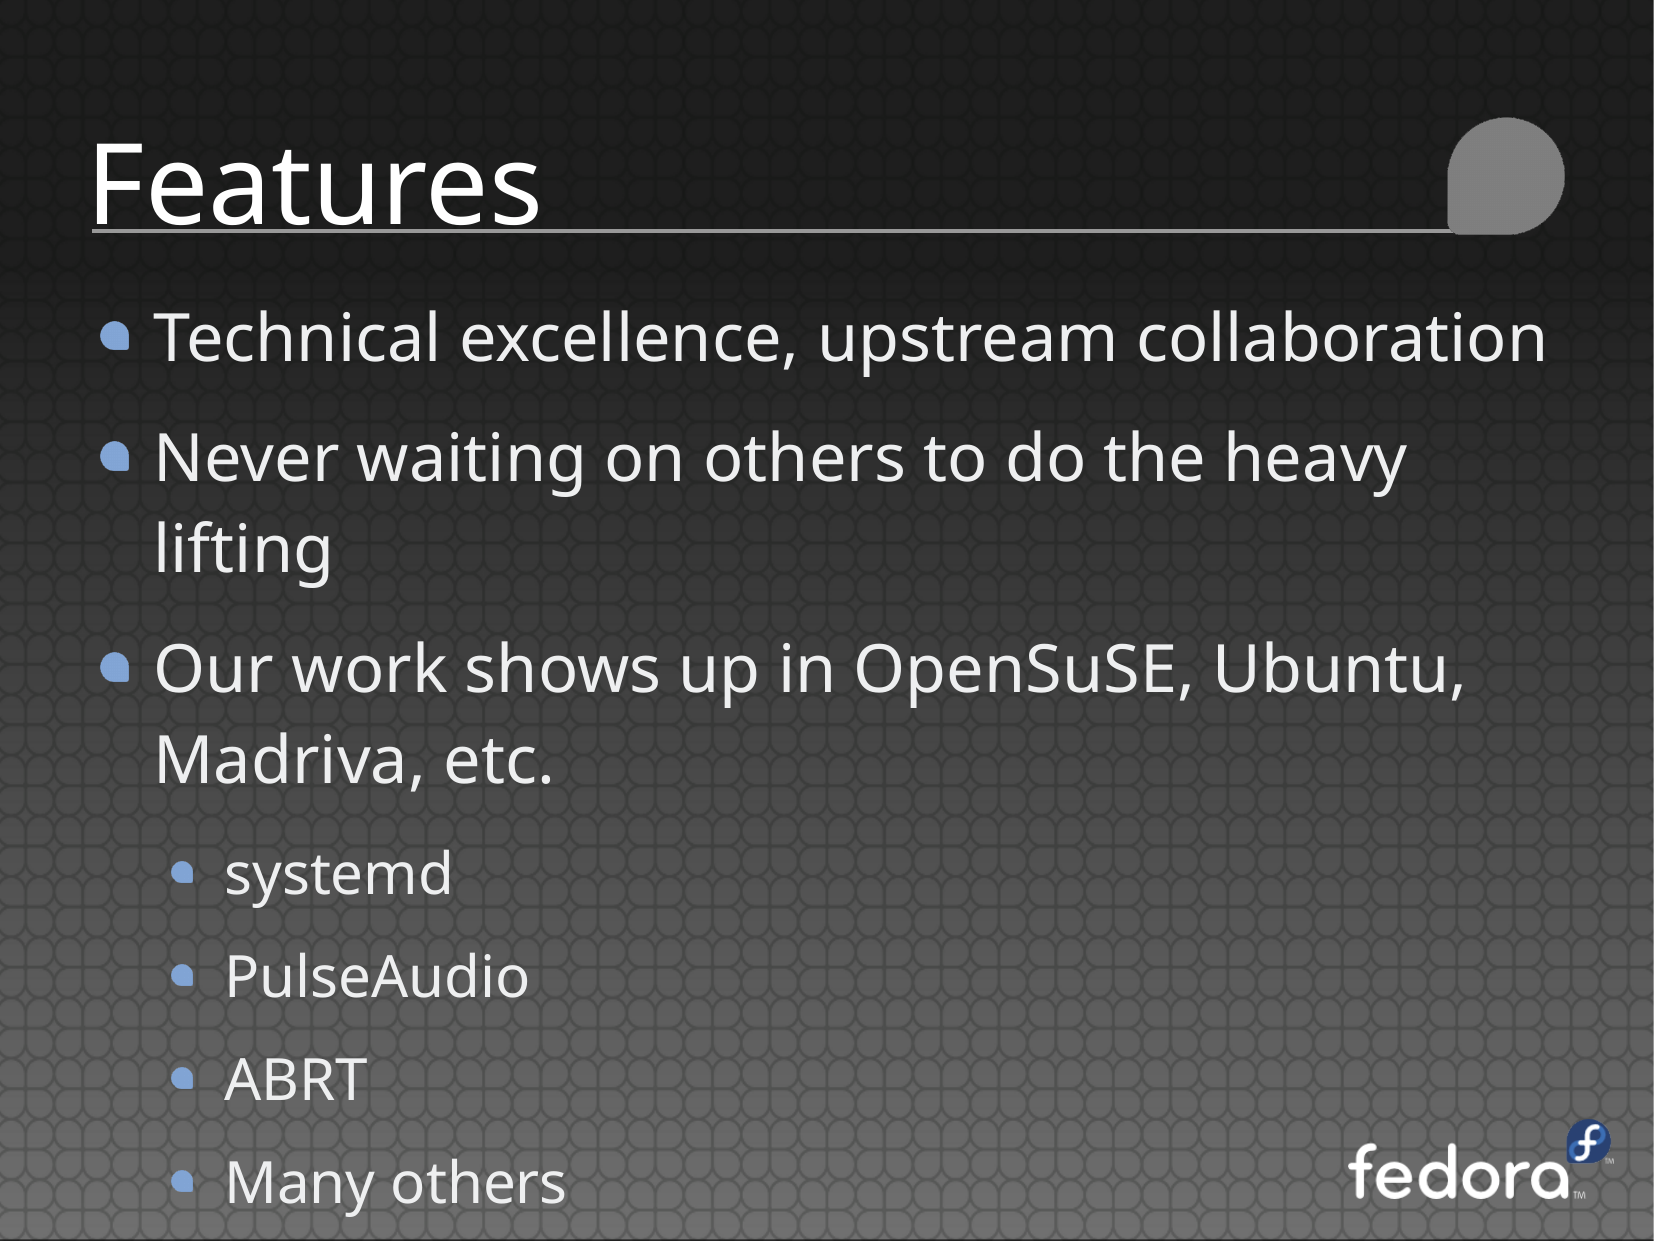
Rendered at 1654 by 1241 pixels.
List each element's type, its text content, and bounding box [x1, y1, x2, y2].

title Features [86, 110, 1576, 251]
picture [0, 0, 1654, 1241]
list Technical excellence, upstream collaboration Never waiting on others to do the heavy lifting Our work shows up in OpenSuSE, Ubuntu, Madriva, etc. systemd PulseAudio ABRT Many others [82, 290, 1571, 1094]
